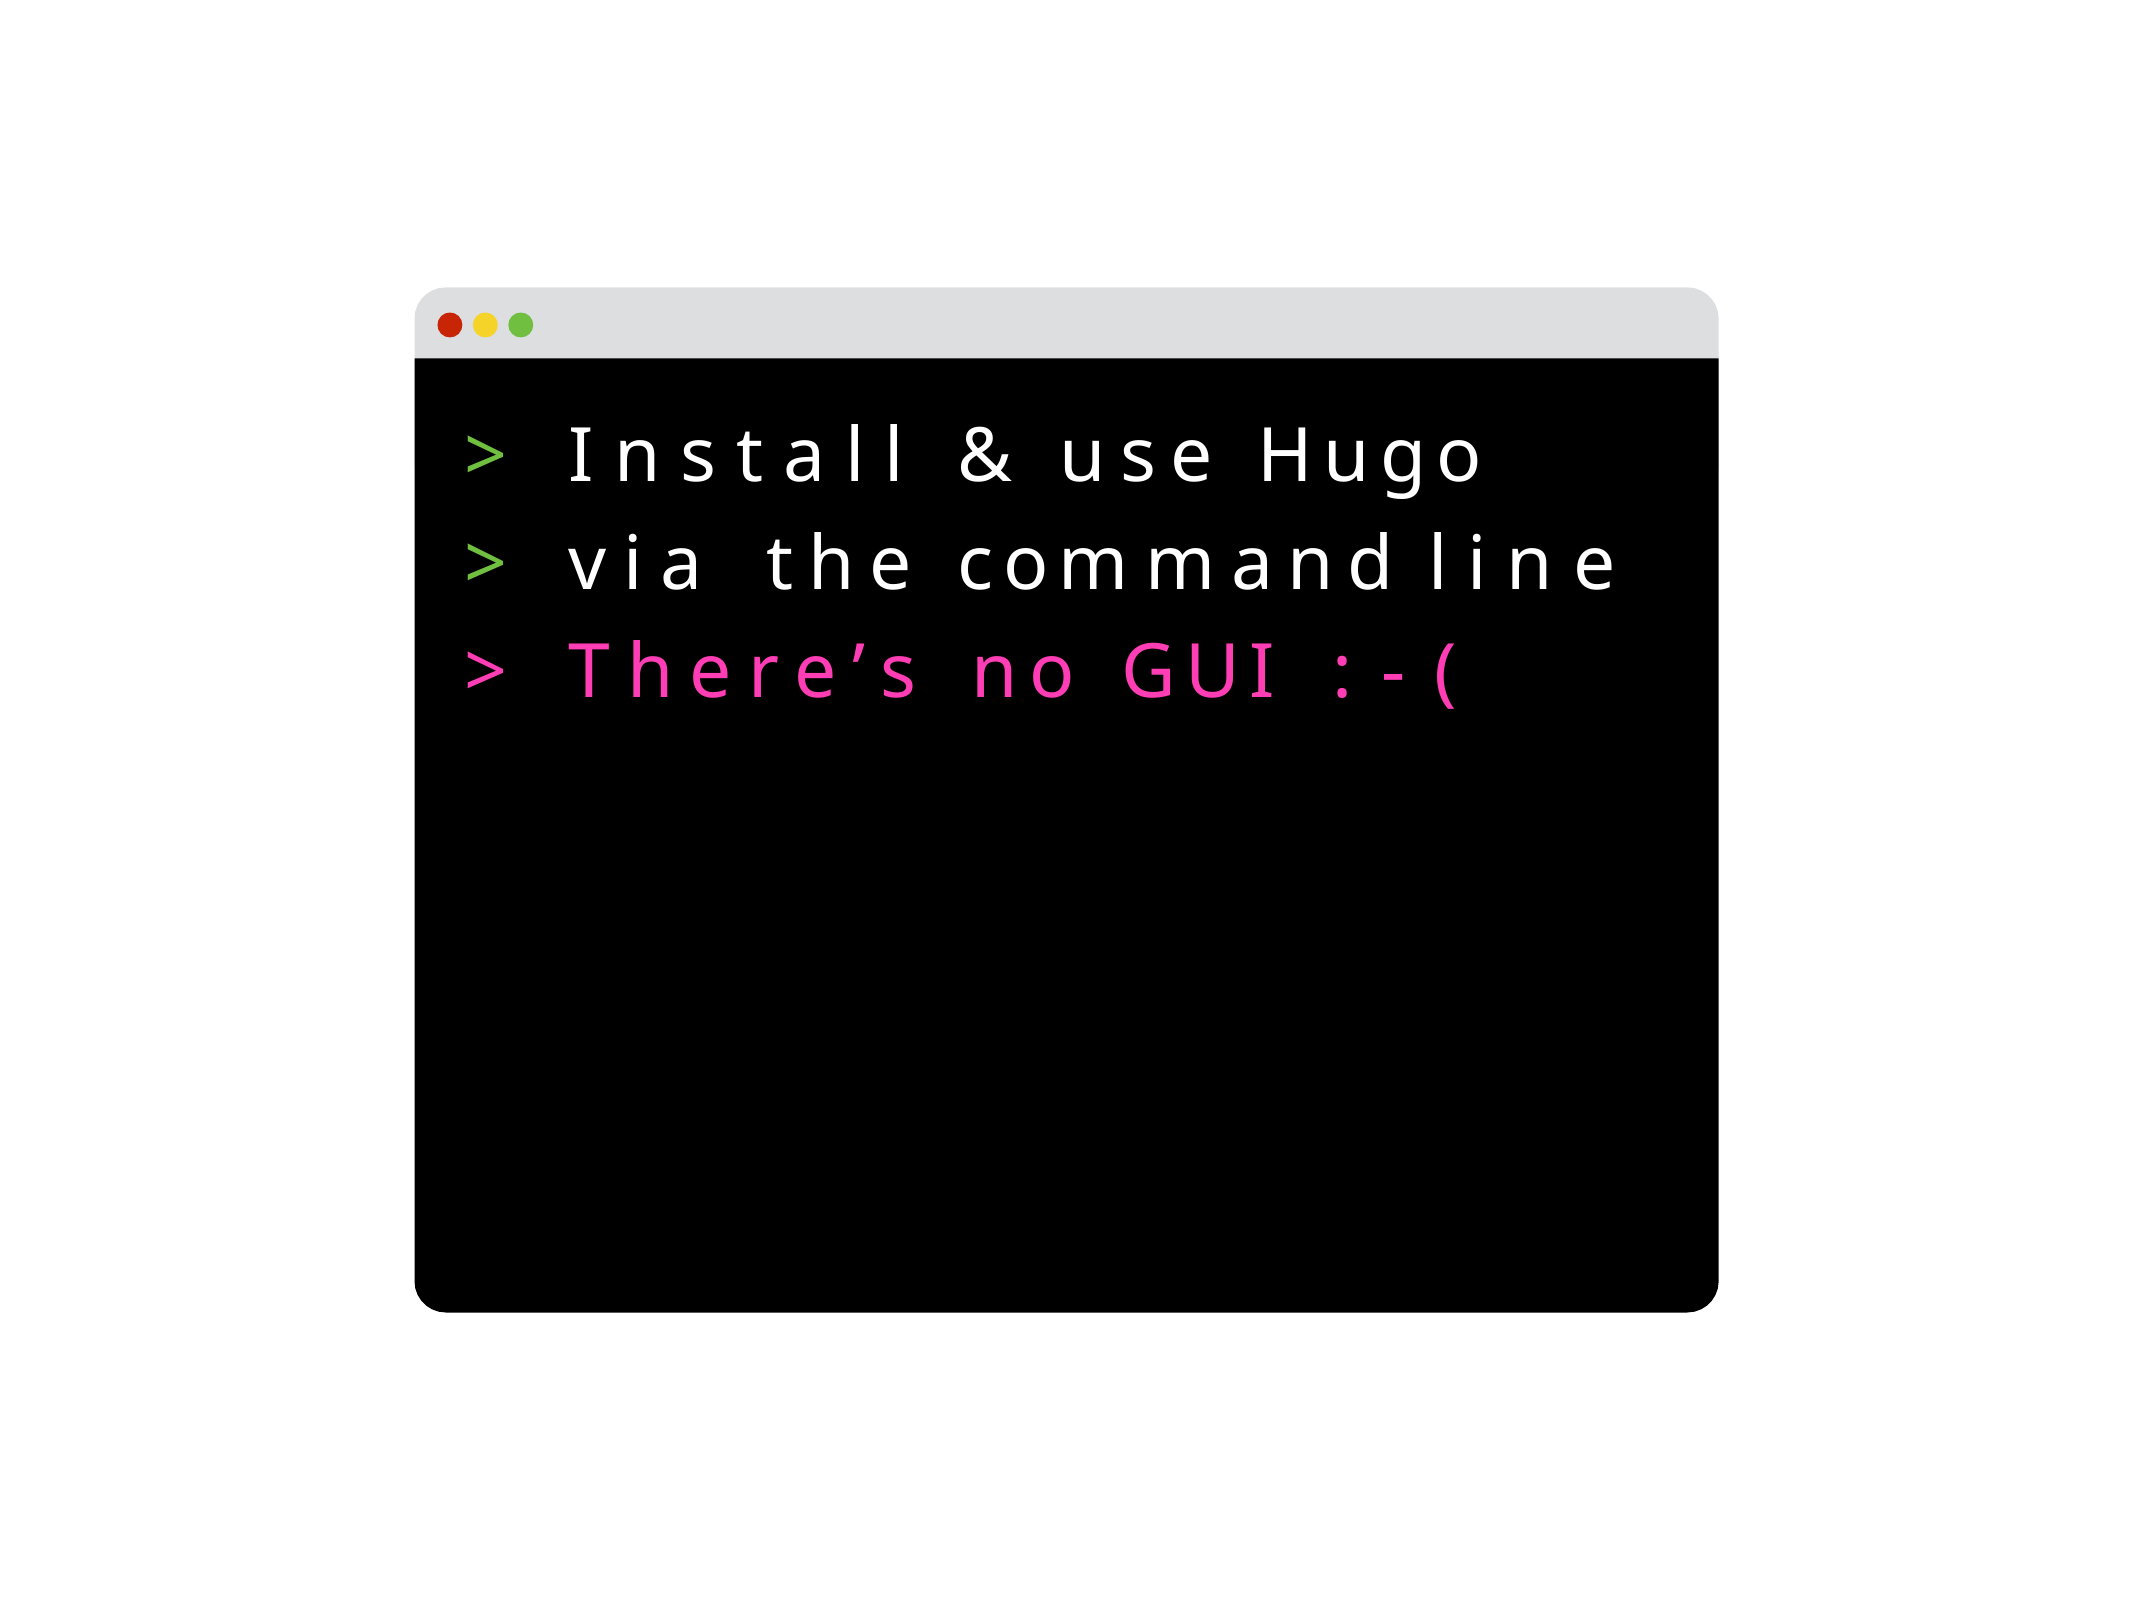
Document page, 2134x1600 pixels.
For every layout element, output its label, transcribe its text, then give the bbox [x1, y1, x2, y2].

text_box [414, 287, 1719, 1313]
text_box > Install & use Hugo > via the command line > There’s no GUI :-( [462, 406, 1633, 713]
